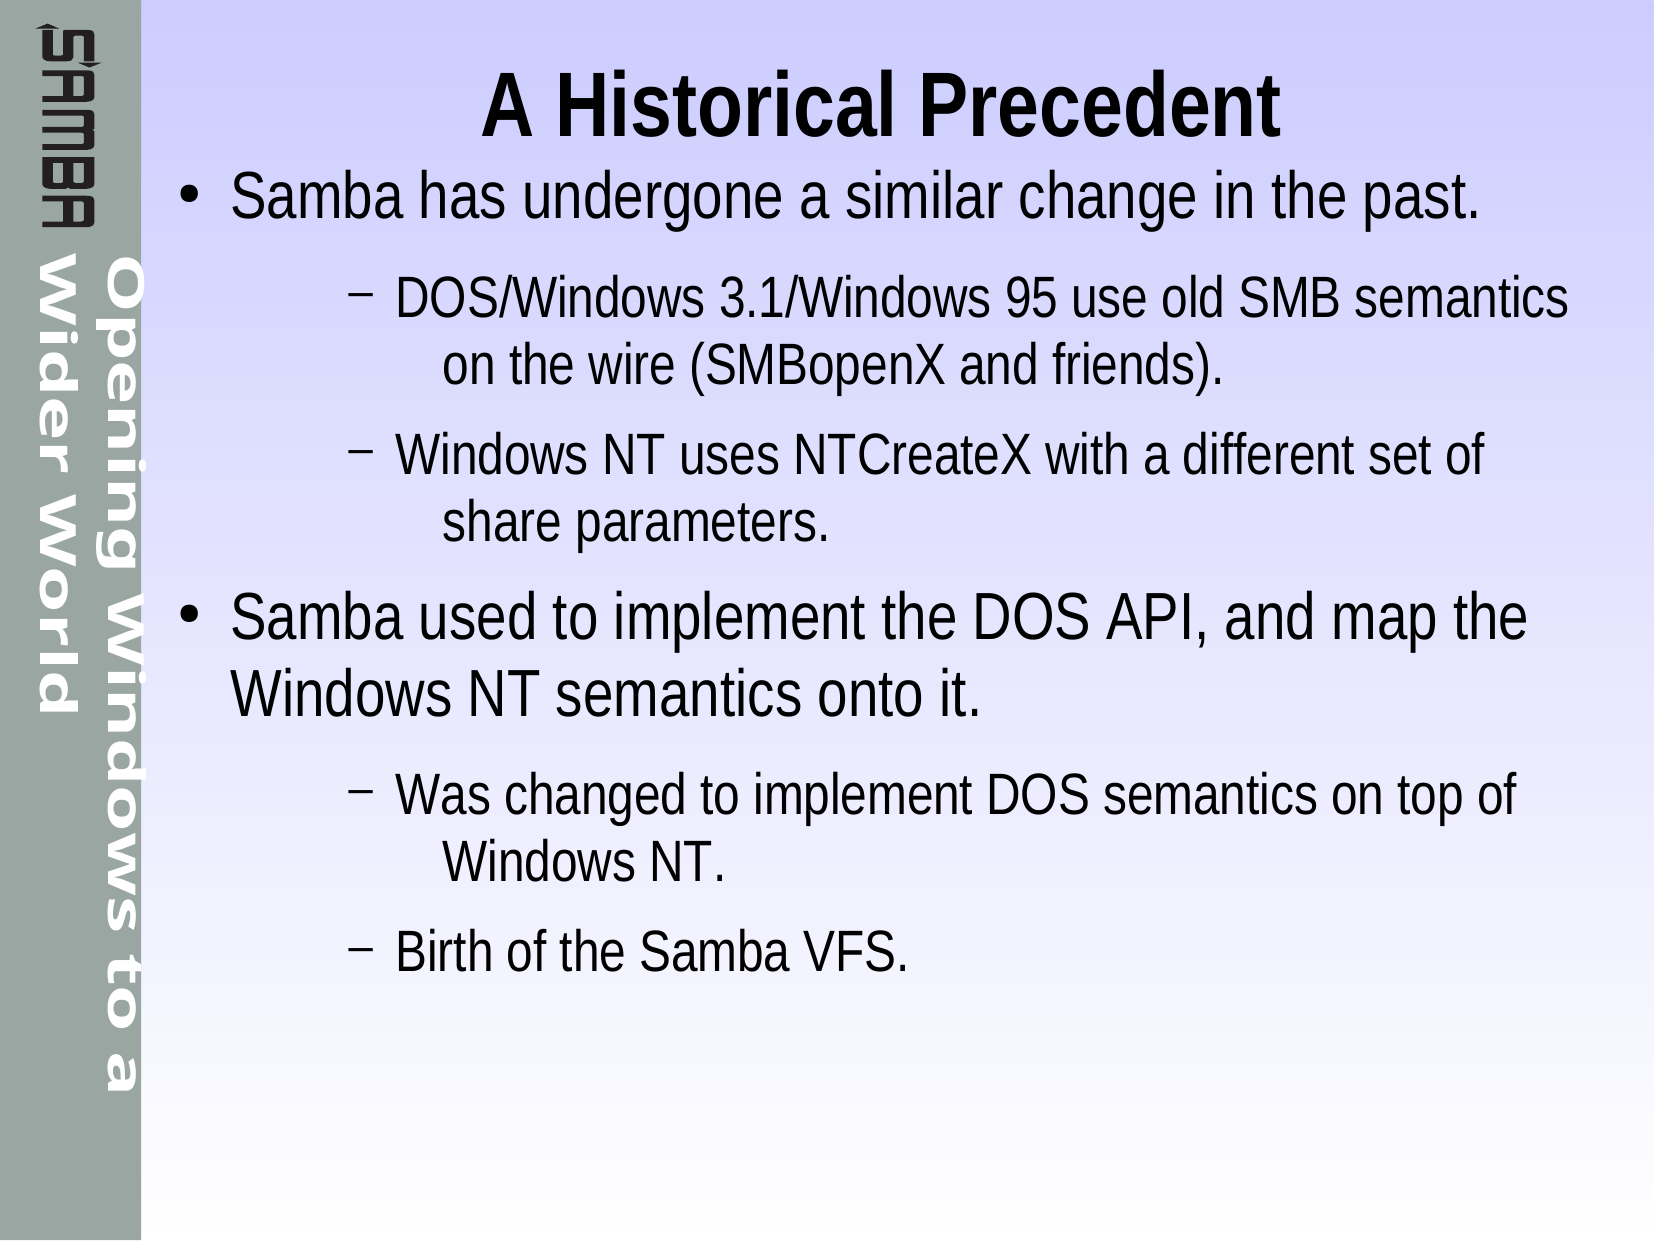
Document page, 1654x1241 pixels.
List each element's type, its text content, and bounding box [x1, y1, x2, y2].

title A Historical Precedent [175, 0, 1588, 208]
list Samba has undergone a similar change in the past. DOS/Windows 3.1/Windows 95 use old SMB semantics on the wire (SMBopenX and friends). Windows NT uses NTCreateX with a different set of share parameters. Samba used to implement the DOS API, and map the Windows NT semantics onto it. Was changed to implement DOS semantics on top of Windows NT. Birth of the Samba VFS. [159, 156, 1572, 1218]
